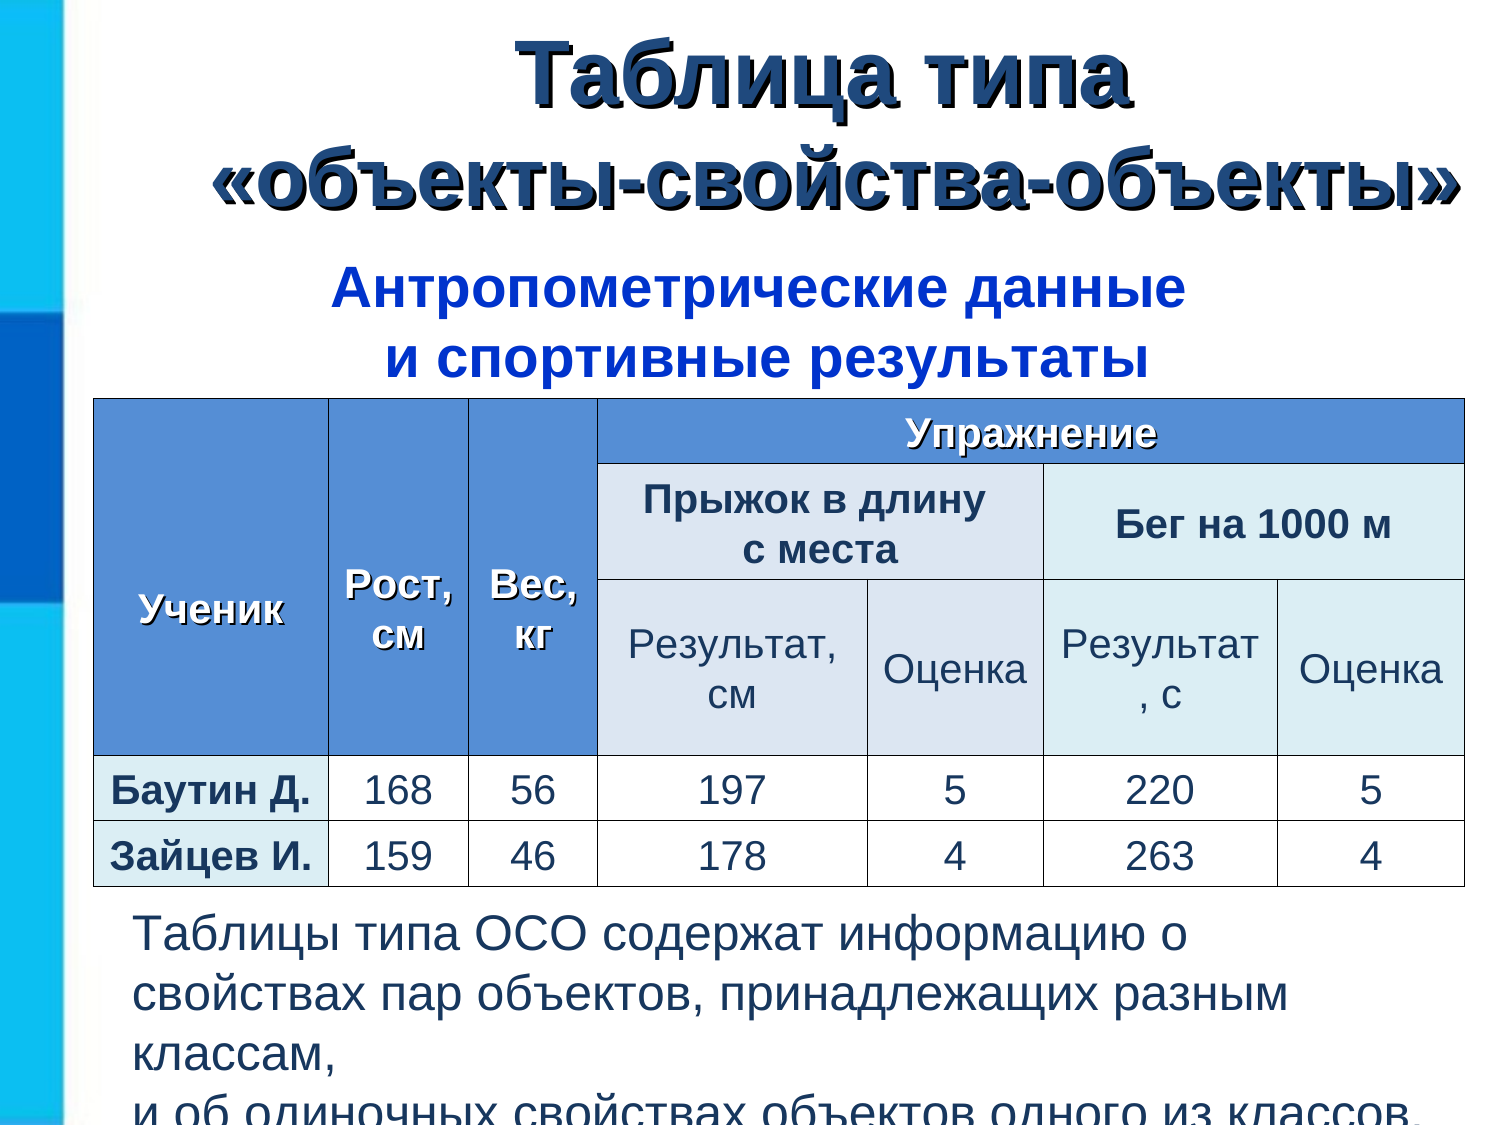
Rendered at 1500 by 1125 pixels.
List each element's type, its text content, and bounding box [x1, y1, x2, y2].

title Таблица типа «объекты-свойства-объекты» [171, 0, 1500, 237]
table_cell 5 [868, 756, 1043, 820]
picture [0, 0, 1500, 1125]
table_header Вес, кг [469, 399, 597, 755]
table_cell 178 [598, 821, 867, 886]
table_cell Результат, см [598, 580, 867, 755]
text_box Антропометрические данные и спортивные результаты [93, 241, 1441, 398]
table_cell Баутин Д. [94, 756, 328, 820]
table_header Упражнение [598, 399, 1464, 463]
table_cell 46 [469, 821, 597, 886]
table_cell Результат, с [1044, 580, 1277, 755]
table_cell 5 [1278, 756, 1464, 820]
table_cell 220 [1044, 756, 1277, 820]
table_cell 168 [329, 756, 468, 820]
table_header Рост, см [329, 399, 468, 755]
table_cell 159 [329, 821, 468, 886]
table_cell 263 [1044, 821, 1277, 886]
table_cell 56 [469, 756, 597, 820]
table_cell Бег на 1000 м [1044, 464, 1464, 579]
table_header Ученик [94, 399, 328, 755]
table_cell Оценка [868, 580, 1043, 755]
table_cell 4 [1278, 821, 1464, 886]
table_cell Оценка [1278, 580, 1464, 755]
table_cell Зайцев И. [94, 821, 328, 886]
table_cell Прыжок в длину с места [598, 464, 1043, 579]
table_cell 4 [868, 821, 1043, 886]
text_box Таблицы типа ОСО содержат информацию о свойствах пар объектов, принадлежащих разным классам, и об одиночных свойствах объектов одного из классов. [117, 892, 1452, 1125]
table_cell 197 [598, 756, 867, 820]
